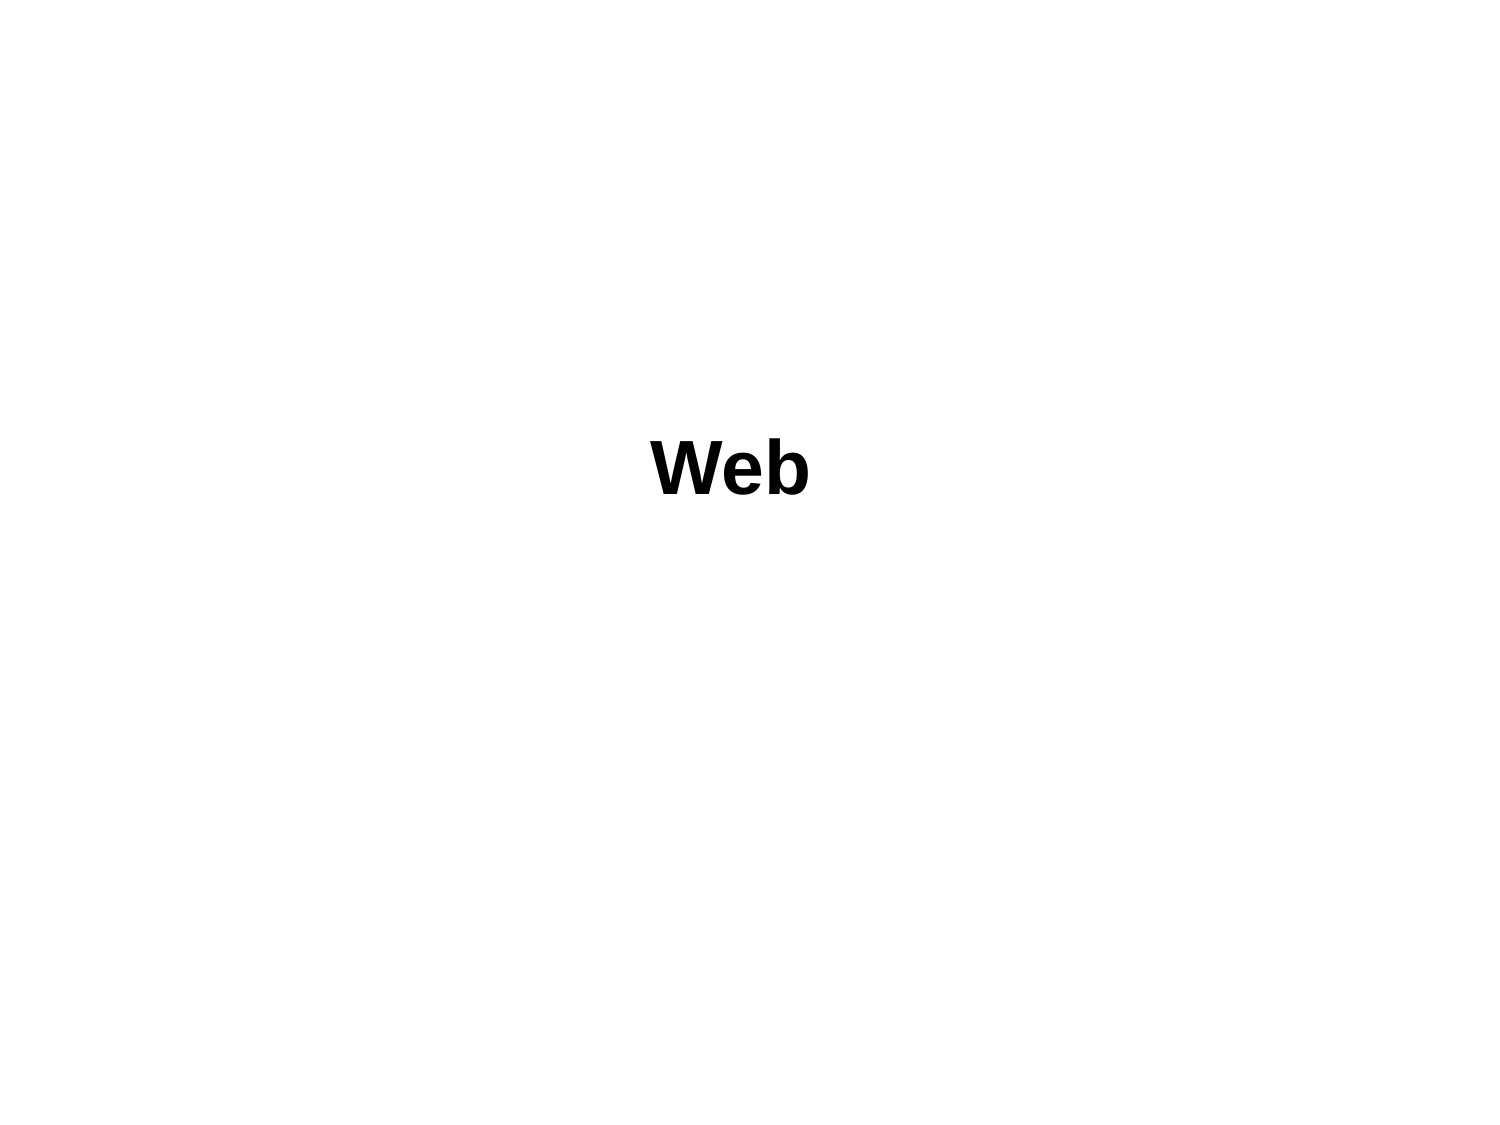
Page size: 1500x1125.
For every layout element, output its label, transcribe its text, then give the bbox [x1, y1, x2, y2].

title Web [55, 401, 1406, 534]
